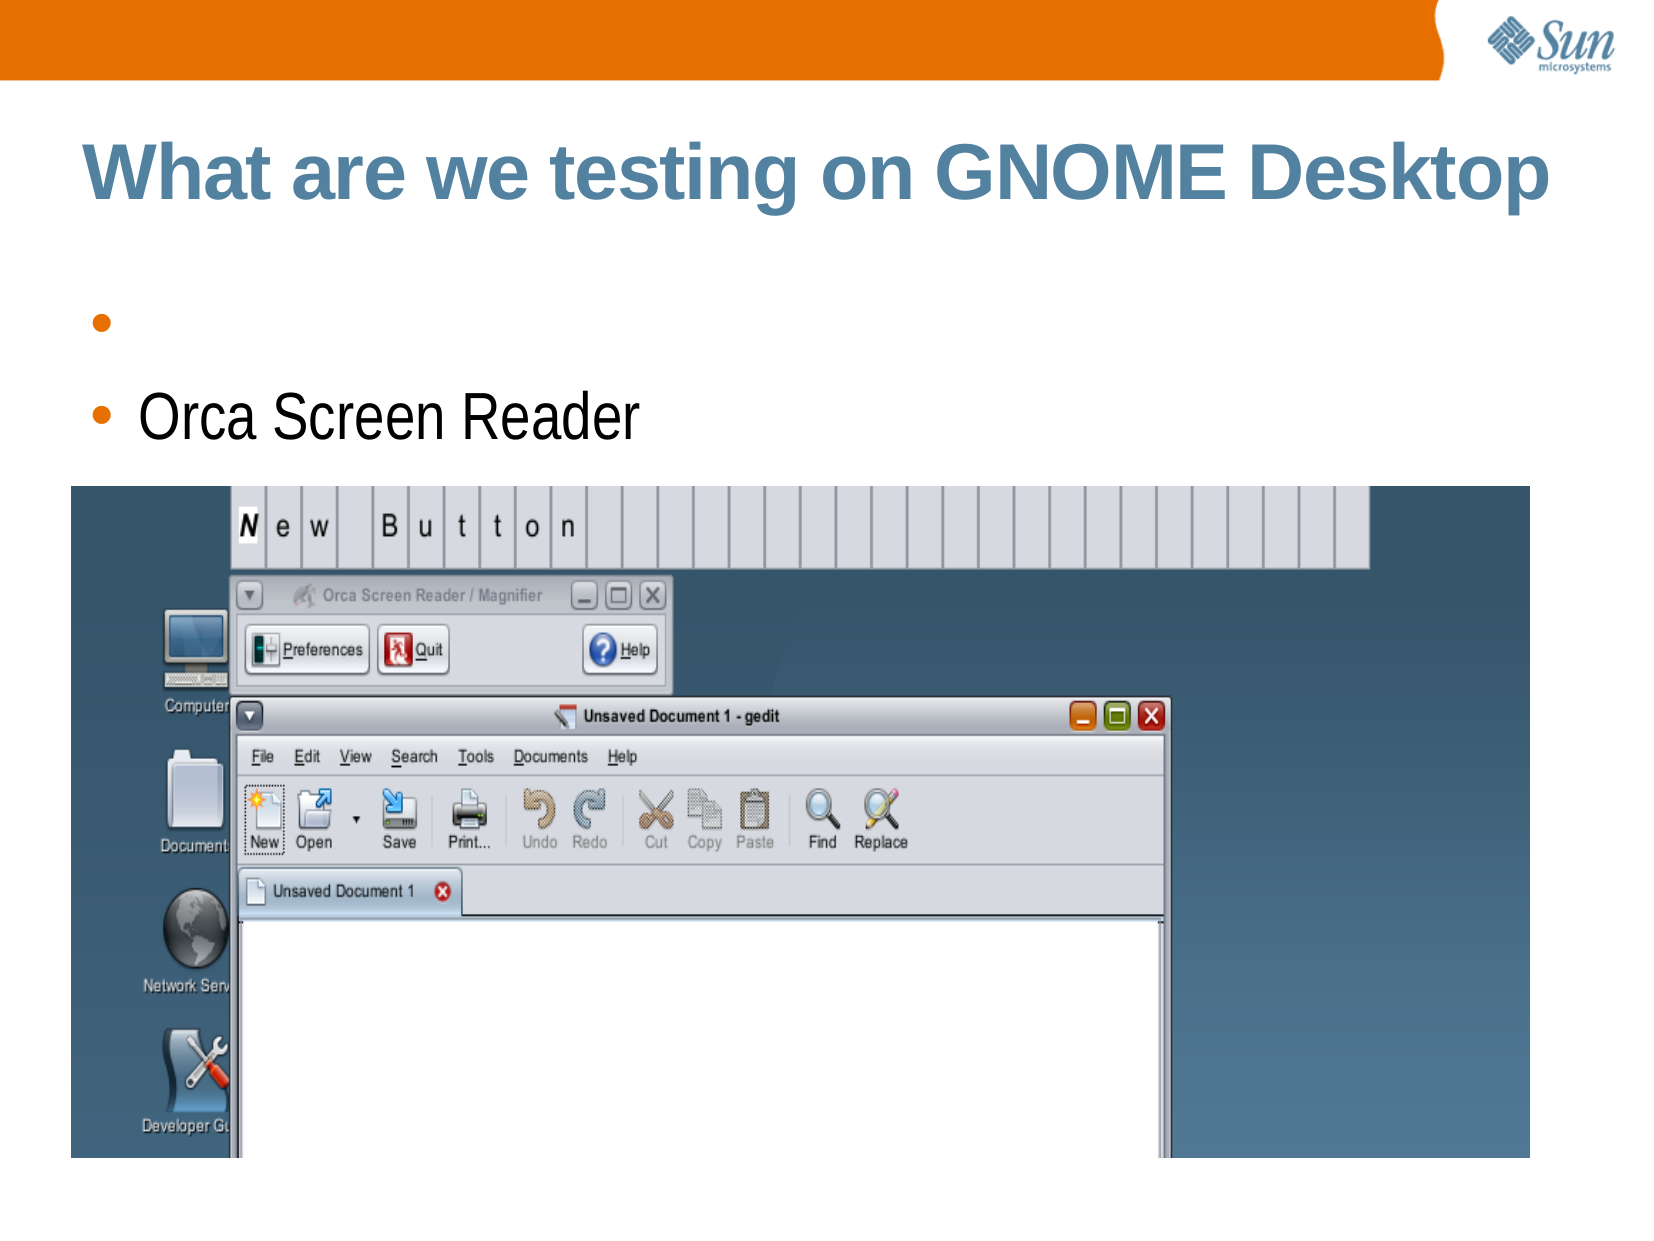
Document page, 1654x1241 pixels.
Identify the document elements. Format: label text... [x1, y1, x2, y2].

title What are we testing on GNOME Desktop [82, 135, 1585, 321]
picture [0, 0, 1654, 83]
picture [71, 486, 1530, 1158]
list Orca Screen Reader [71, 283, 1545, 1121]
